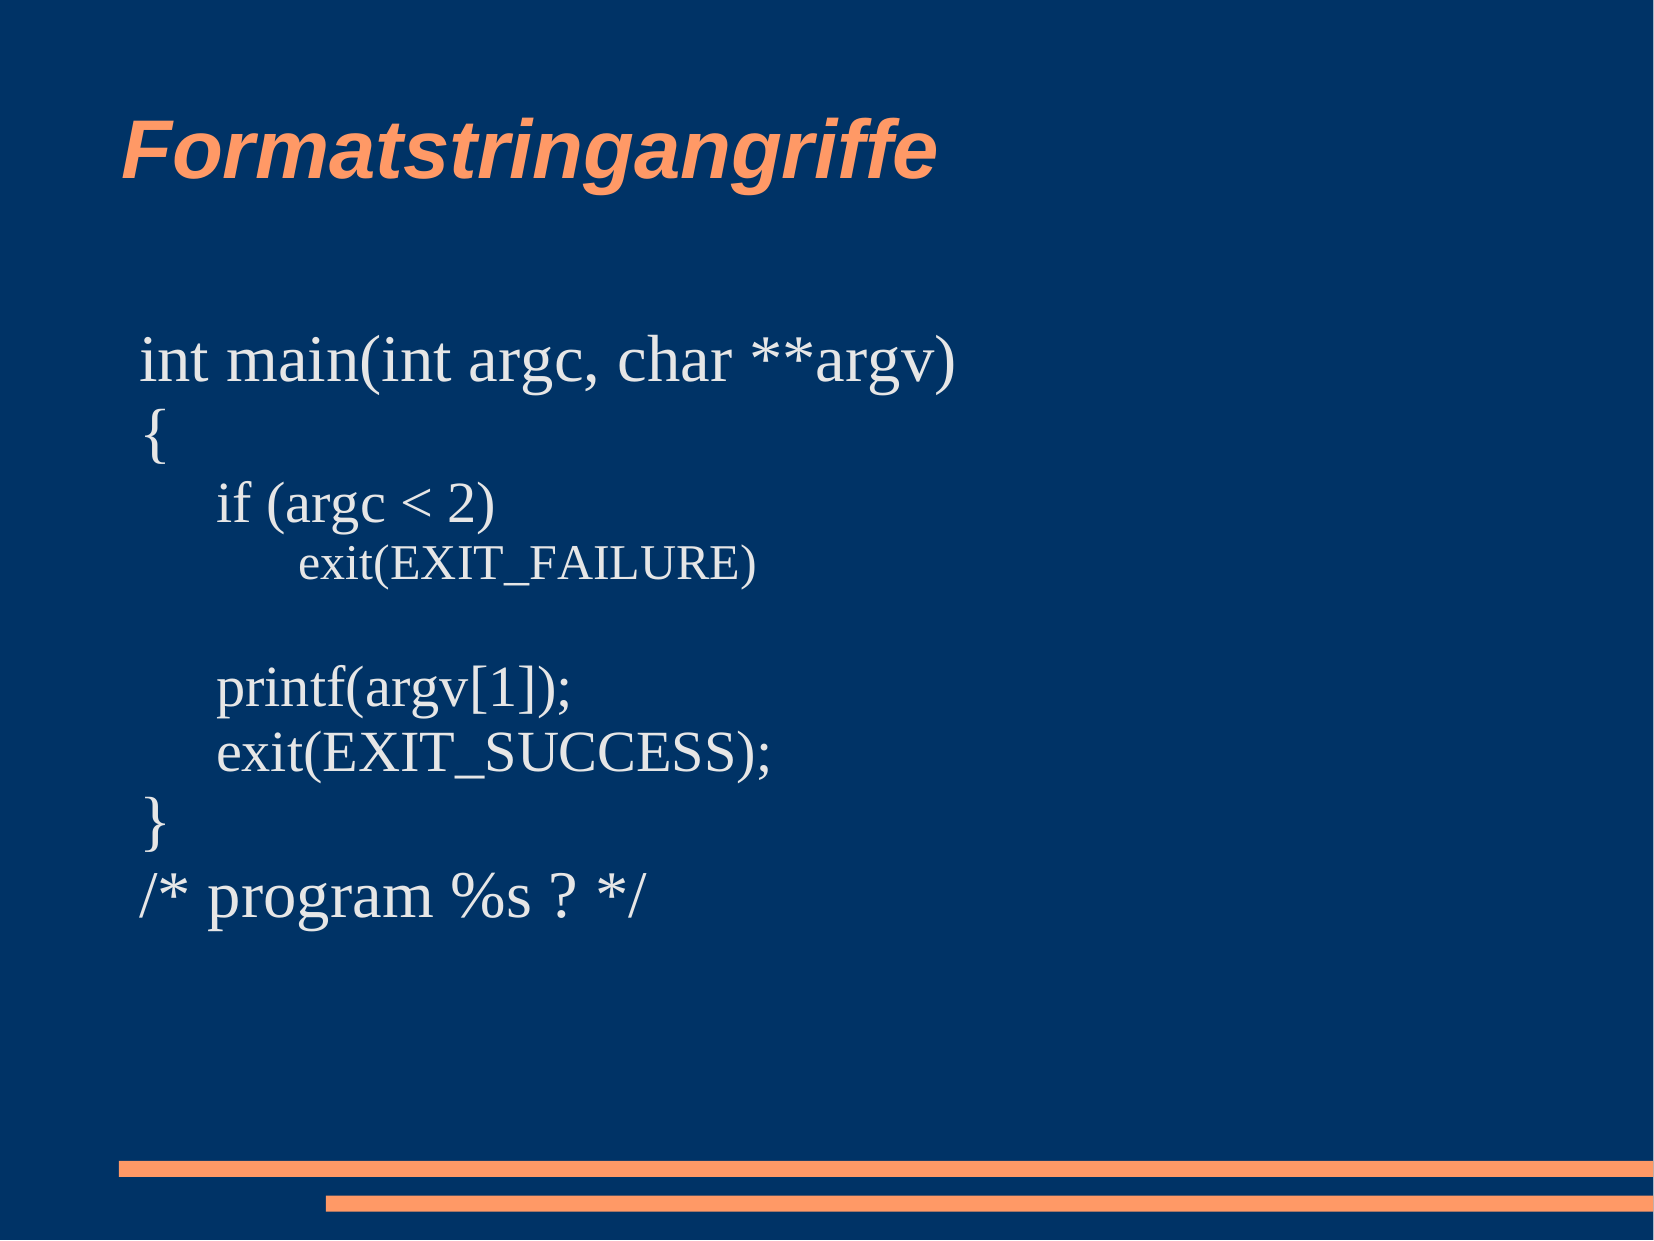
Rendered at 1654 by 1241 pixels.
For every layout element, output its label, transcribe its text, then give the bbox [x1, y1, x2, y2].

list int main(int argc, char **argv) { if (argc < 2) exit(EXIT_FAILURE) printf(argv[1]); exit(EXIT_SUCCESS); } /* program %s ? */ [121, 322, 1561, 1118]
title Formatstringangriffe [121, 53, 1534, 247]
